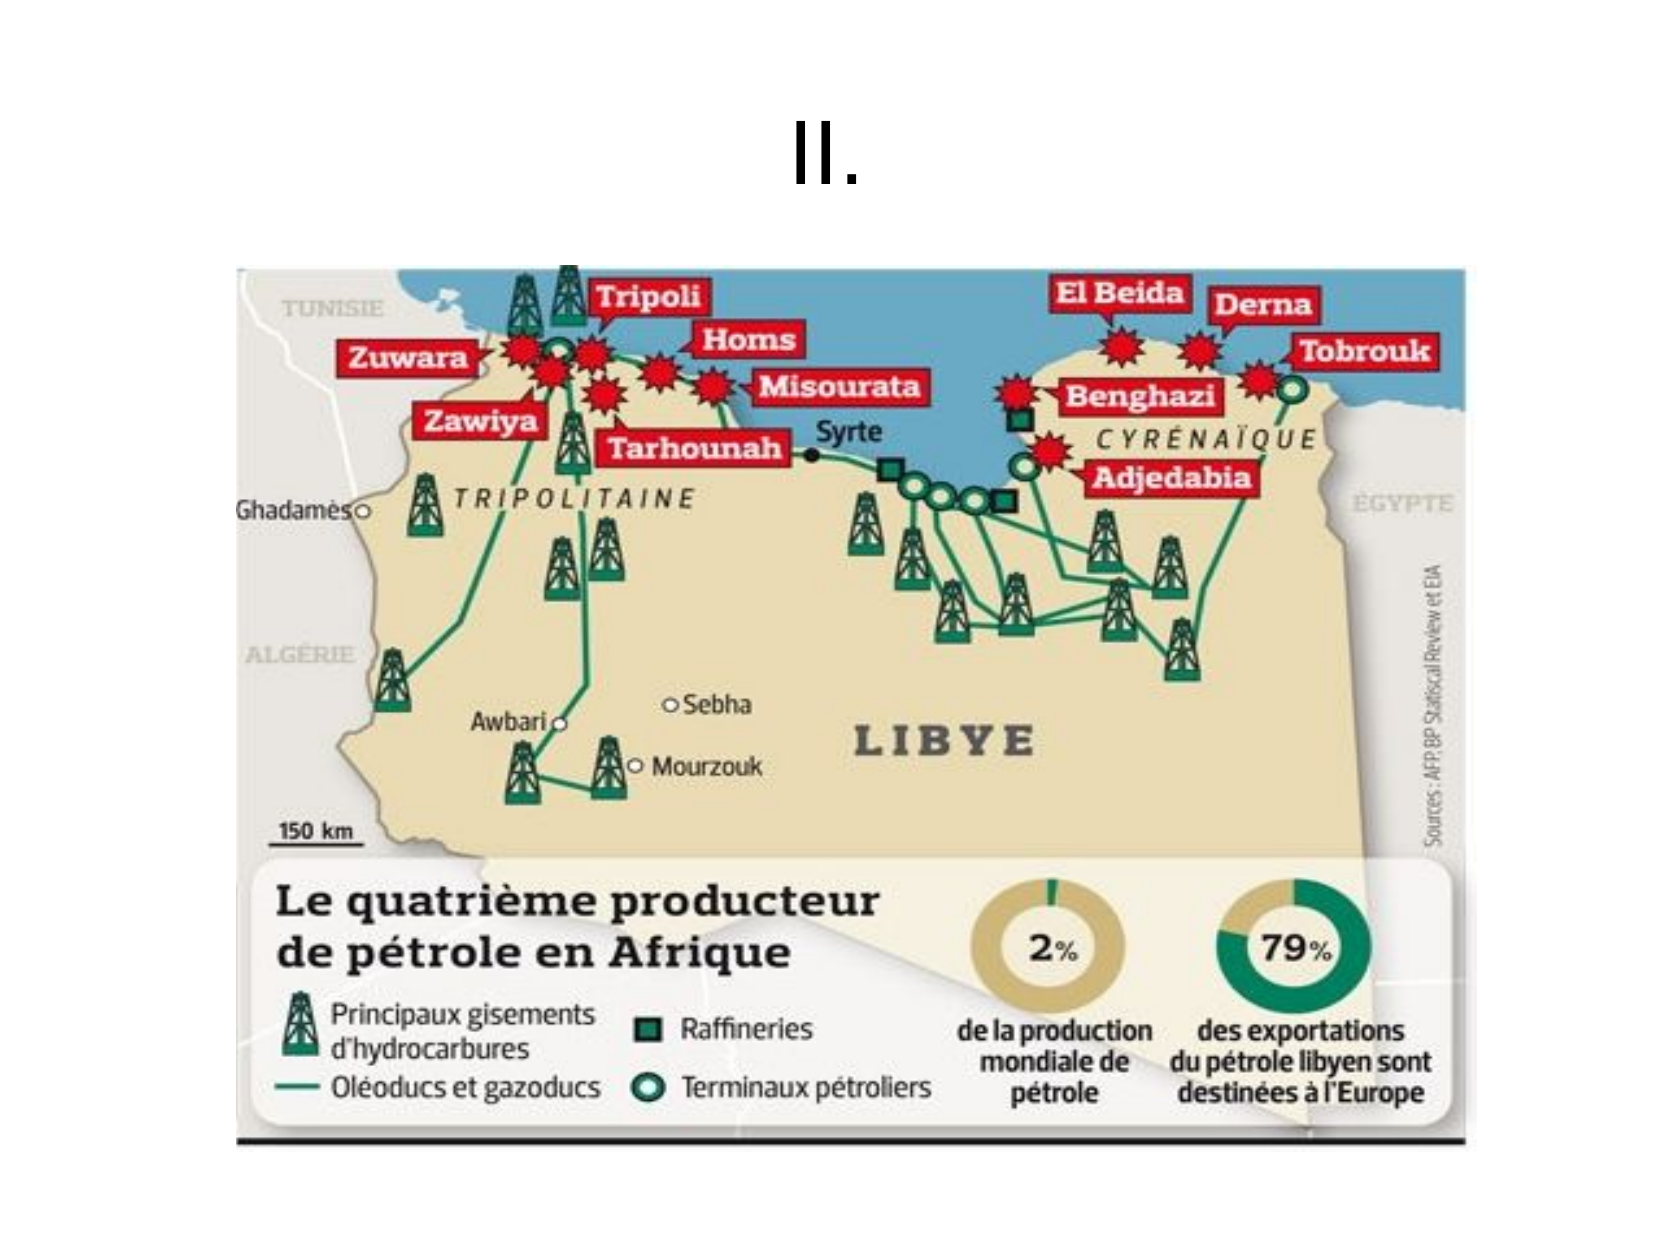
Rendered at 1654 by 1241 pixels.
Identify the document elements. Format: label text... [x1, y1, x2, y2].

picture [236, 265, 1477, 1152]
title II. [82, 49, 1571, 257]
